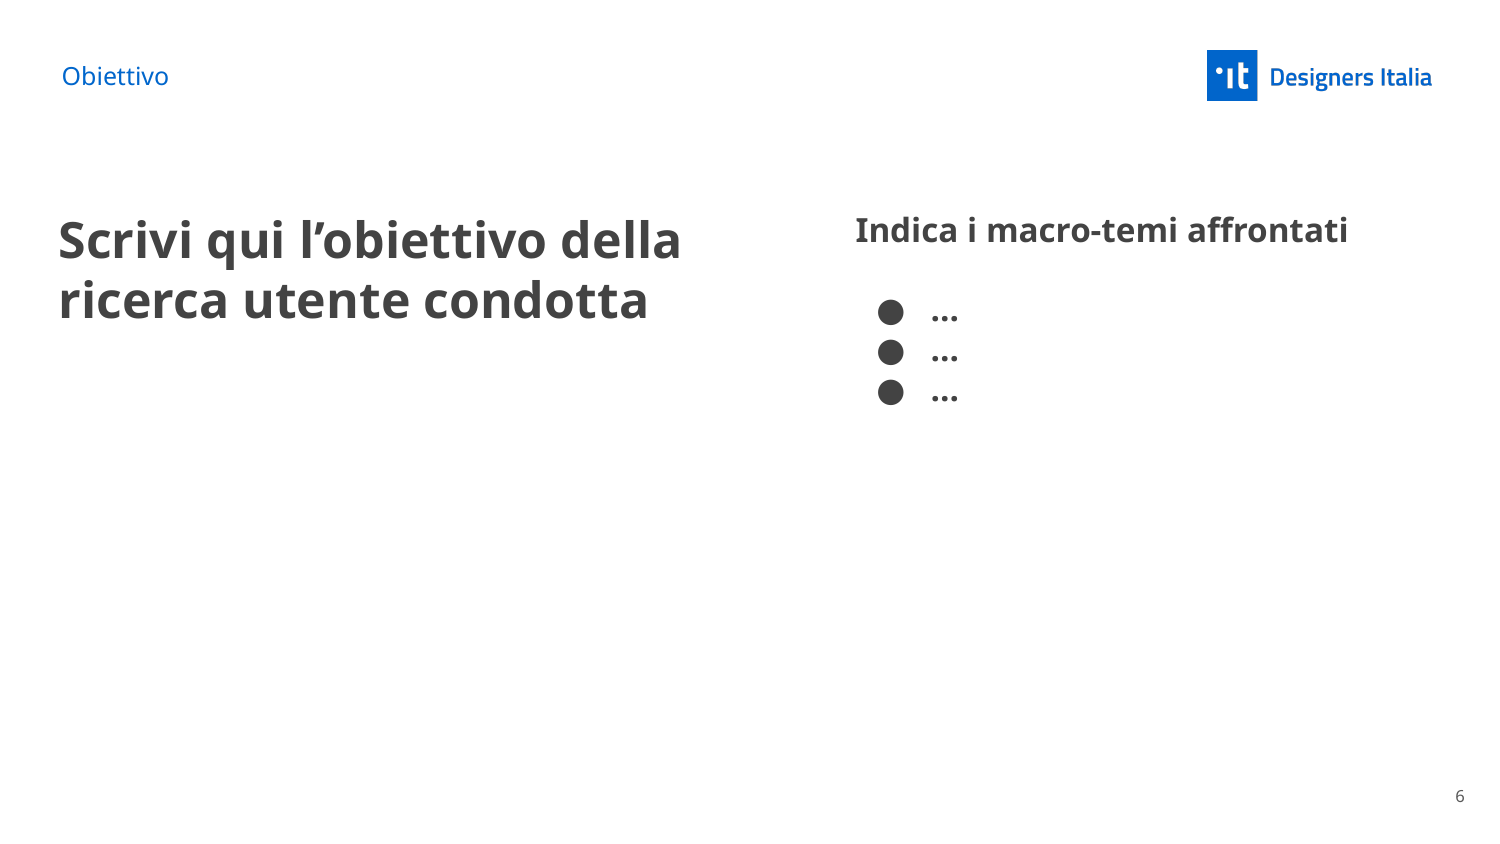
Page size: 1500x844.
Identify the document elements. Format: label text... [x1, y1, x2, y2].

text_box Obiettivo [46, 52, 684, 99]
picture [1207, 50, 1445, 101]
text_box Scrivi qui l’obiettivo della ricerca utente condotta [43, 193, 756, 324]
text_box Indica i macro-temi affrontati … … ... [840, 193, 1390, 324]
slide_number <number> [1389, 764, 1480, 830]
